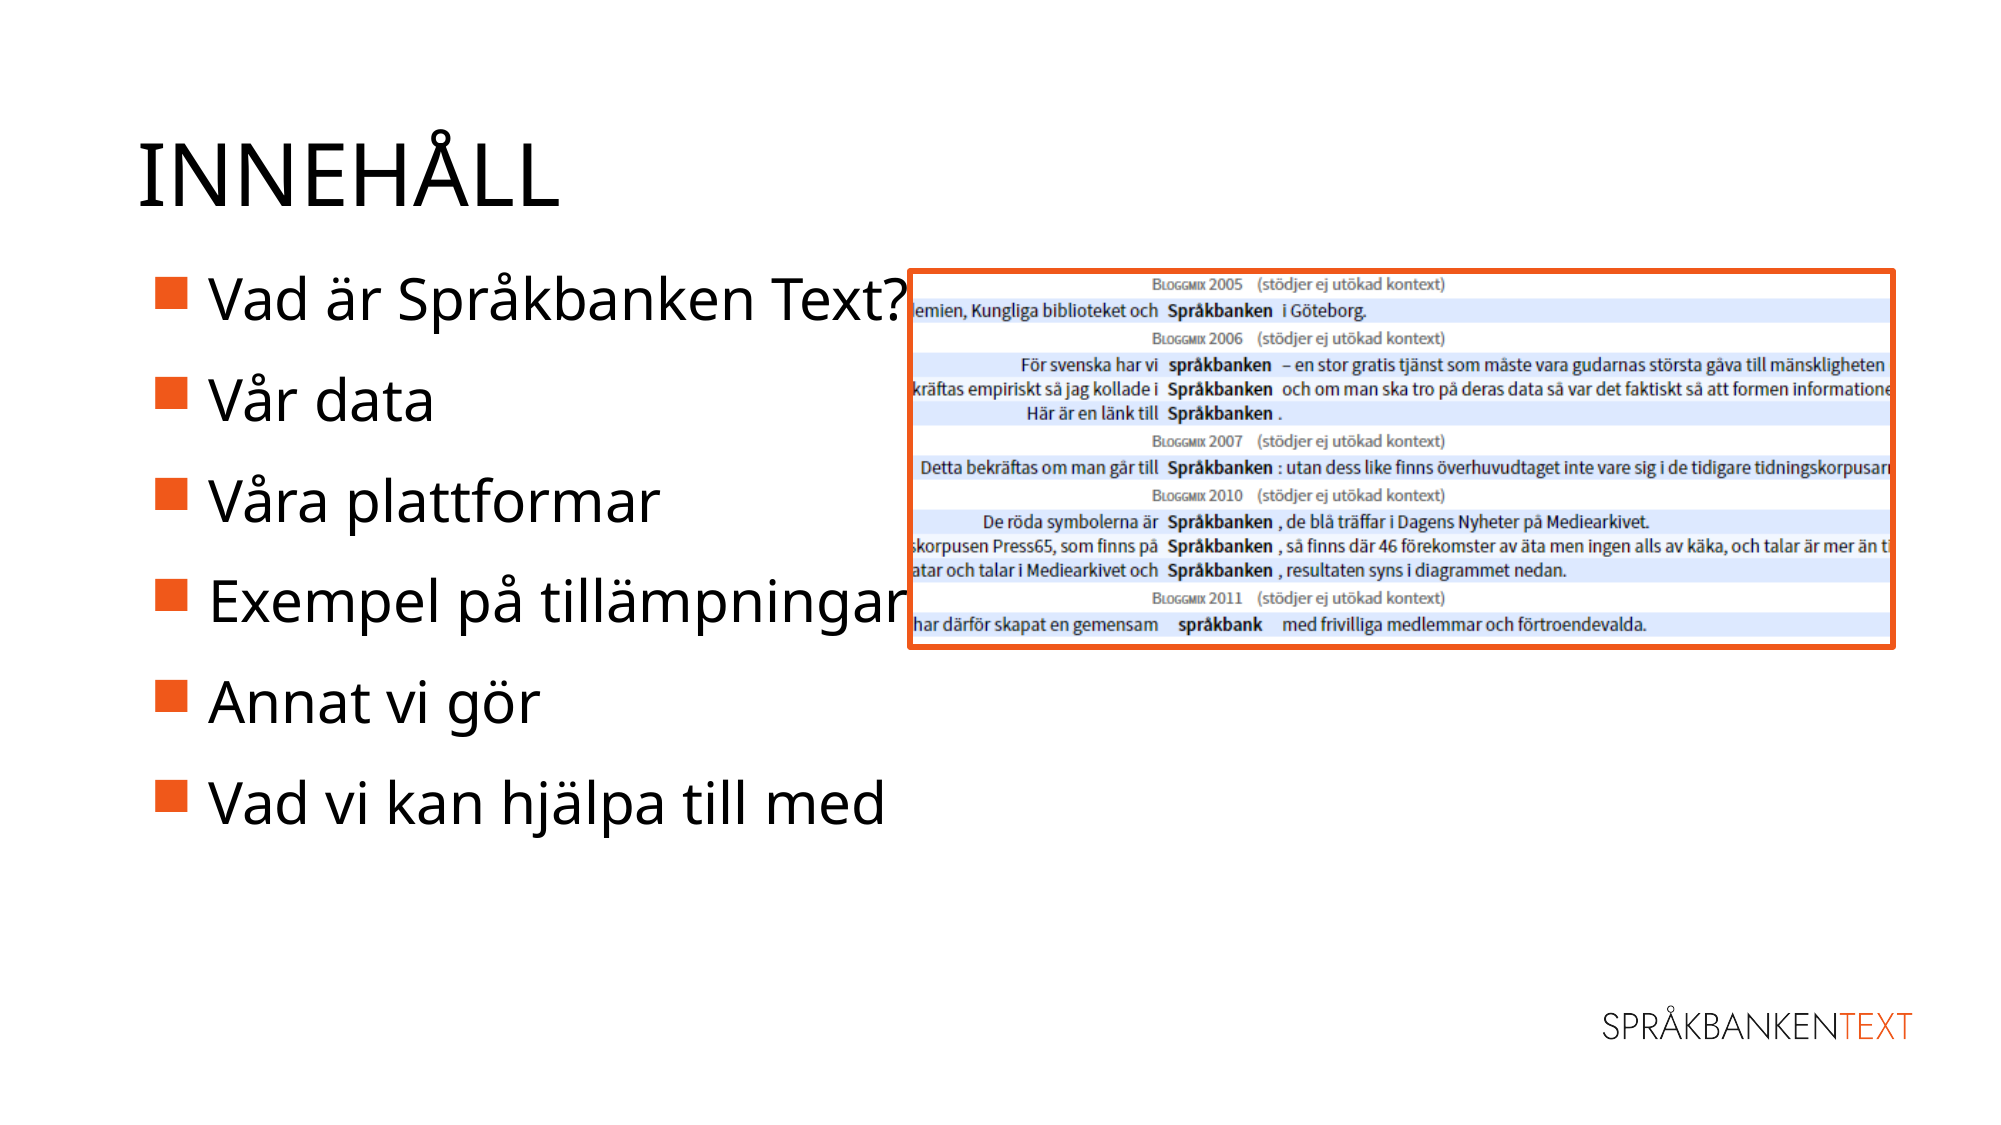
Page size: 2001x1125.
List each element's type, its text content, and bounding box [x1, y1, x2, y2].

picture [912, 274, 1890, 644]
title Innehåll [137, 109, 1863, 236]
list Vad är Språkbanken Text? Vår data Våra plattformar Exempel på tillämpningar Annat vi gör Vad vi kan hjälpa till med [137, 263, 1863, 1003]
picture [1600, 998, 1959, 1125]
